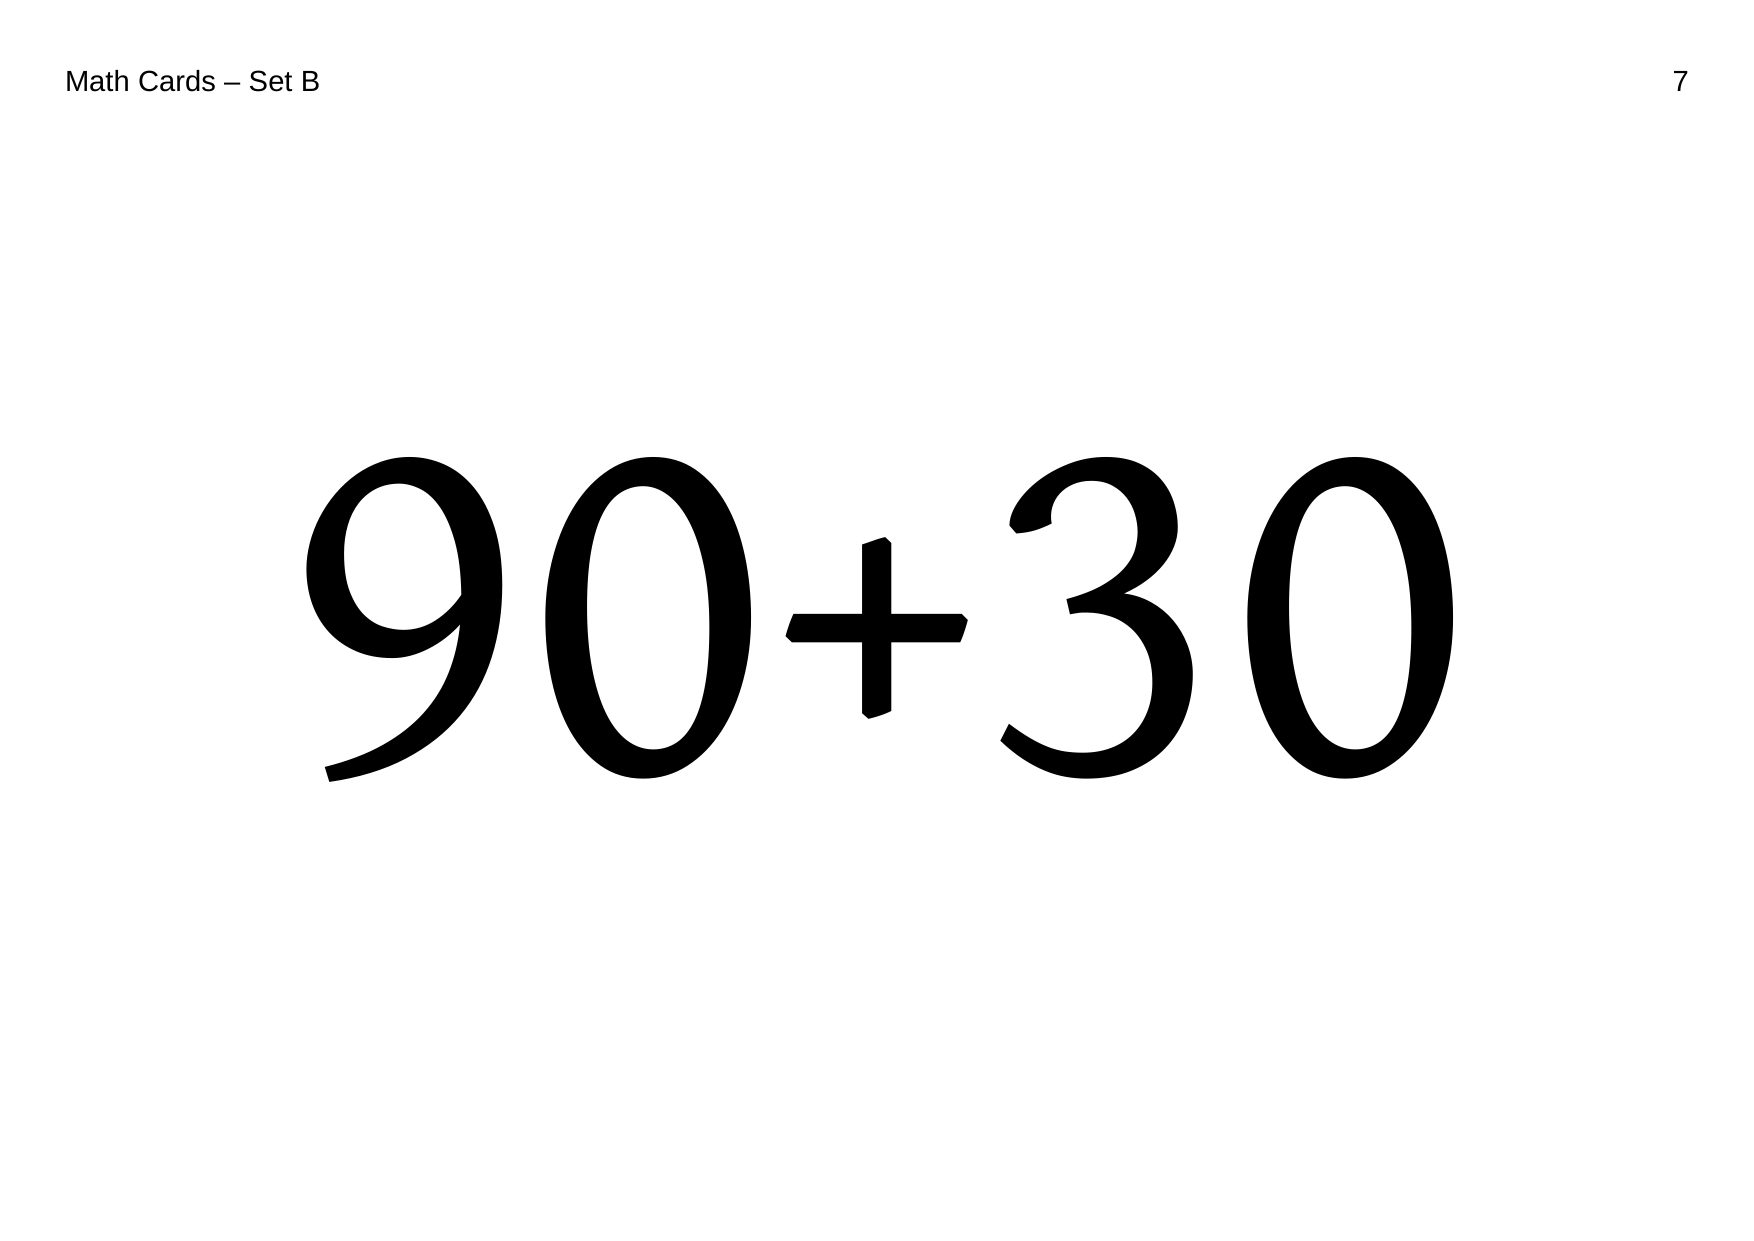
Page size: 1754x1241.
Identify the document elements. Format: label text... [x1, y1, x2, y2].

text_box 7 [1666, 59, 1695, 104]
text_box Math Cards – Set B [59, 59, 328, 104]
text_box 90+30 [275, 318, 1479, 922]
